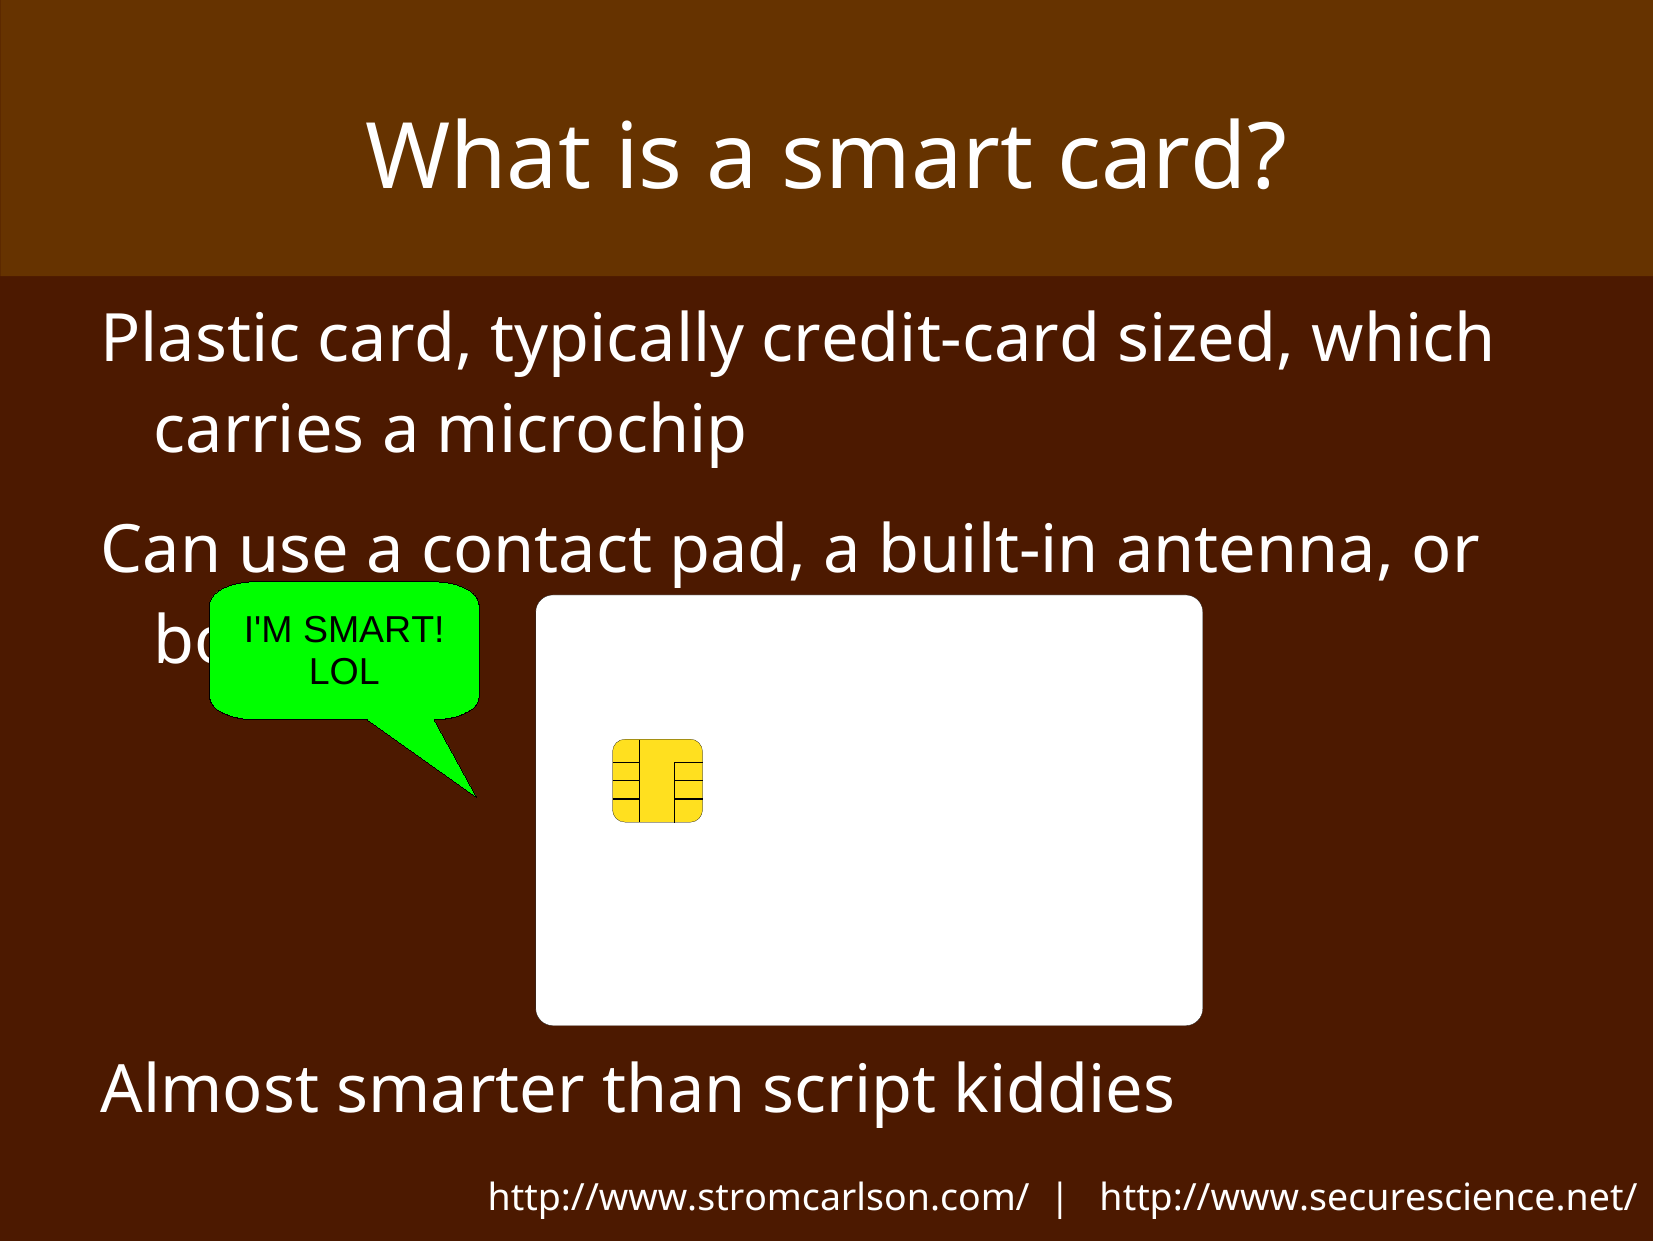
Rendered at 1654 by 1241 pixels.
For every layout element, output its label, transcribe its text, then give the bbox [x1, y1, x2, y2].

picture [533, 592, 1207, 1028]
list Plastic card, typically credit-card sized, which carries a microchip Can use a contact pad, a built-in antenna, or both [82, 290, 1571, 1041]
title What is a smart card? [82, 49, 1571, 257]
list Almost smarter than script kiddies [82, 1041, 1571, 1133]
text_box I'M SMART! LOL [209, 581, 480, 798]
